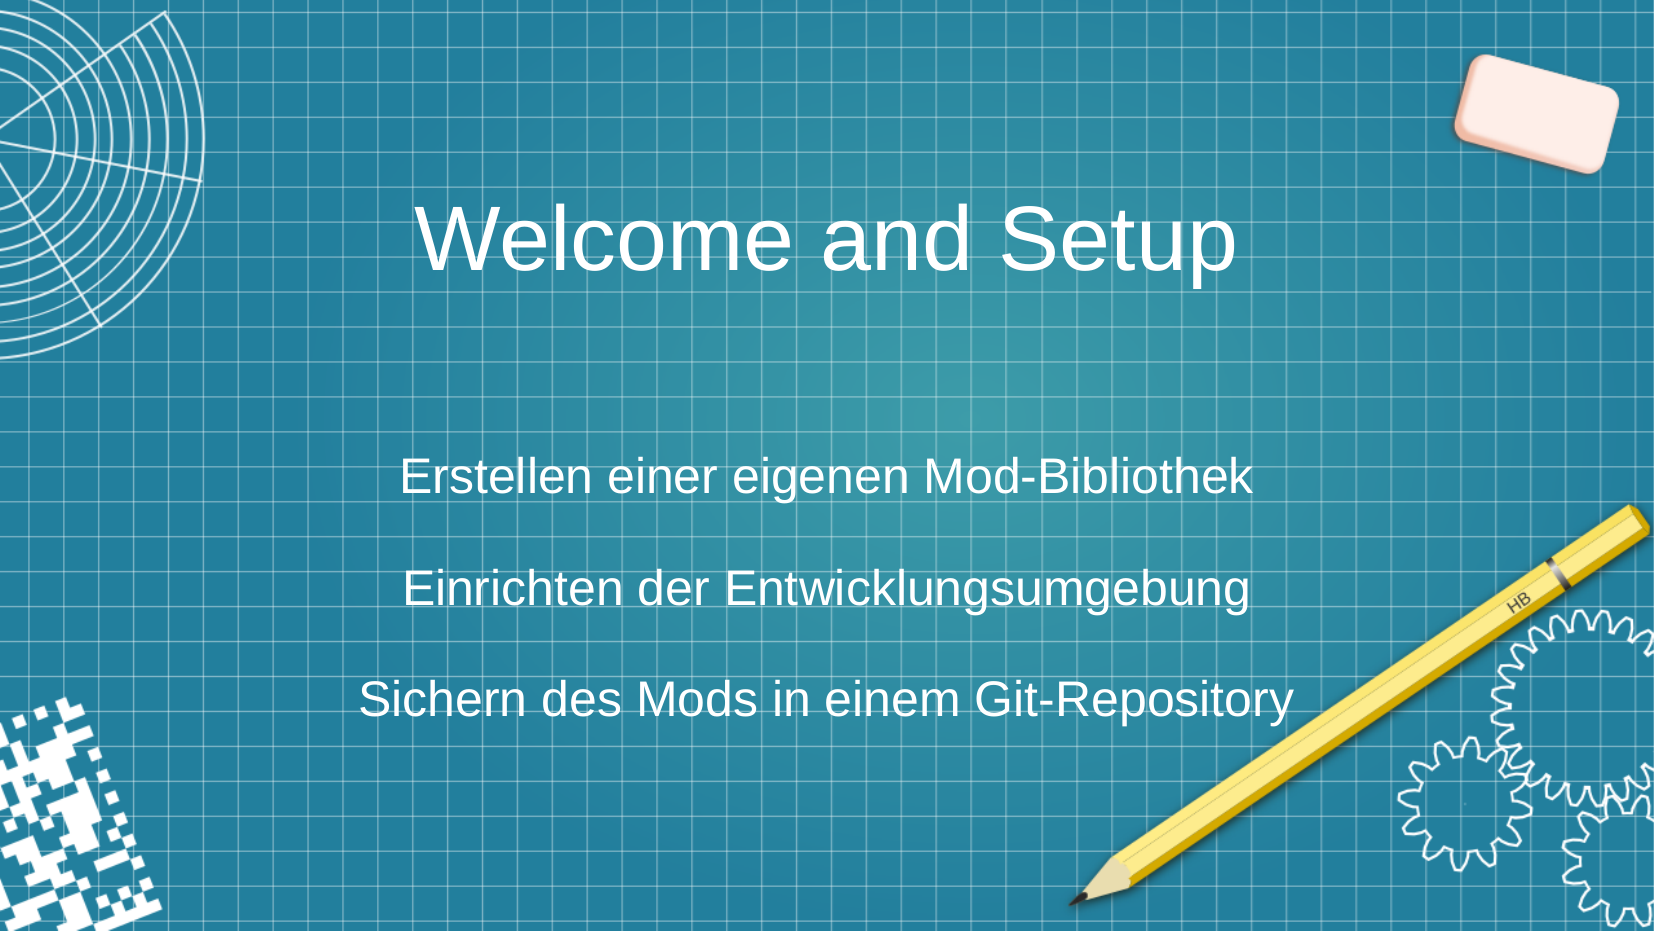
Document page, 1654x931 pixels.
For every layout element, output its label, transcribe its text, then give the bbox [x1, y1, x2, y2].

subtitle Erstellen einer eigenen Mod-Bibliothek Einrichten der Entwicklungsumgebung Sichern des Mods in einem Git-Repository [82, 389, 1571, 842]
title Welcome and Setup [82, 132, 1571, 346]
picture [0, 0, 1654, 931]
